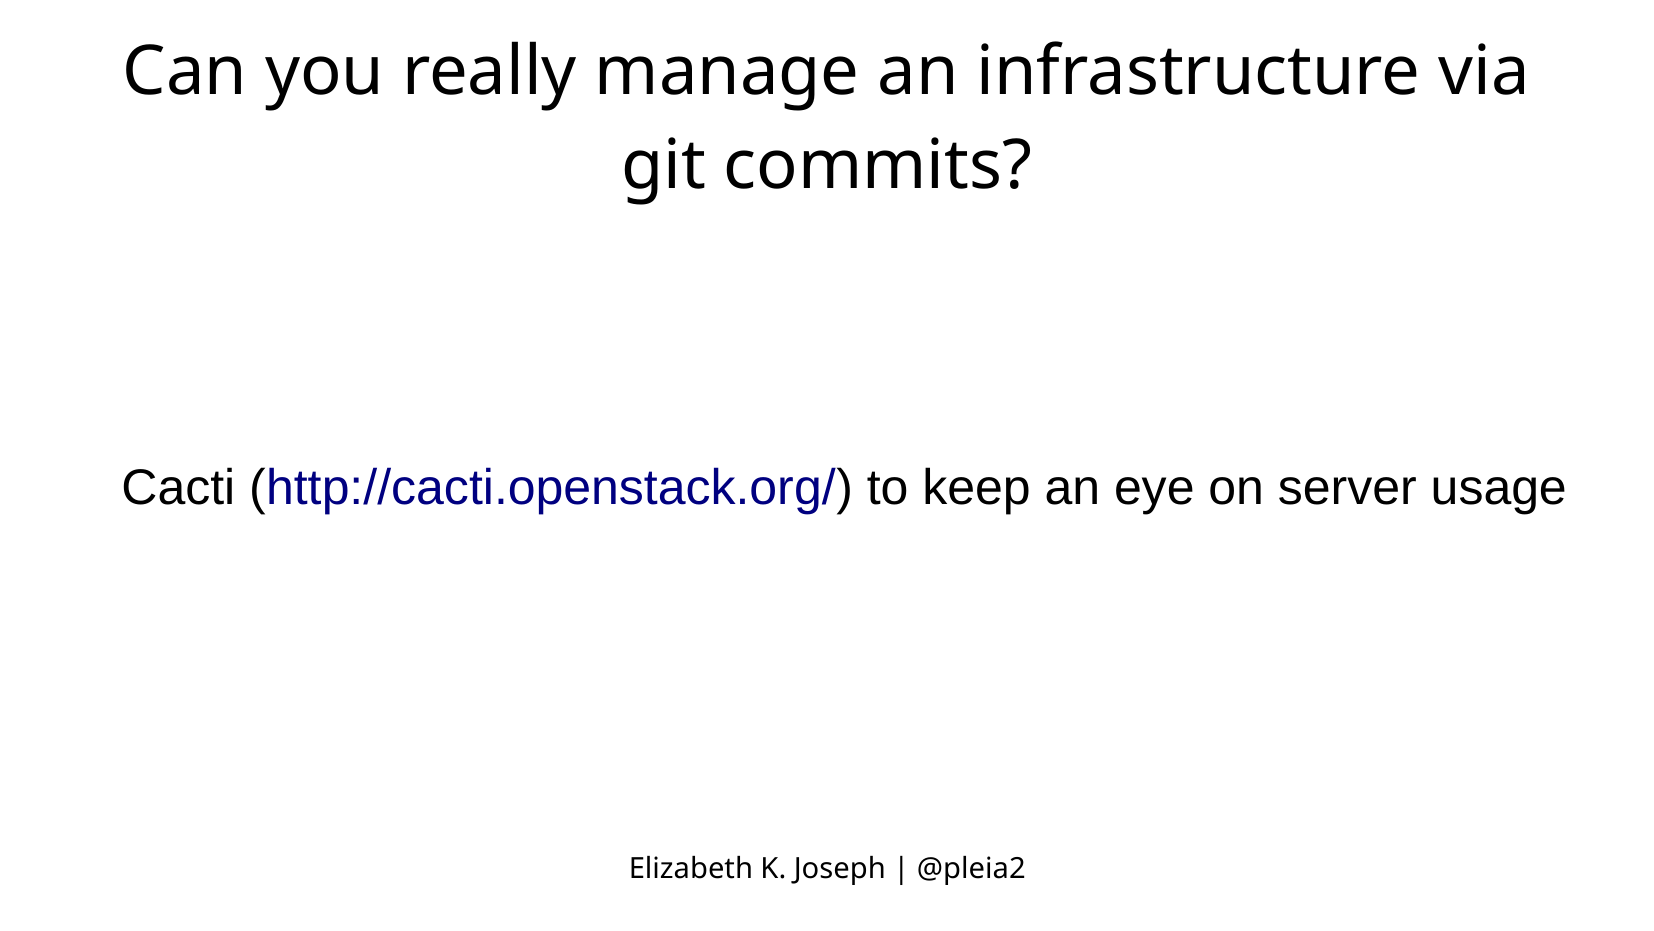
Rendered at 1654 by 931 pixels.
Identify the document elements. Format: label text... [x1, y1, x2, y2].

subtitle Cacti (http://cacti.openstack.org/) to keep an eye on server usage [82, 217, 1571, 758]
title Can you really manage an infrastructure via git commits? [82, 37, 1571, 193]
